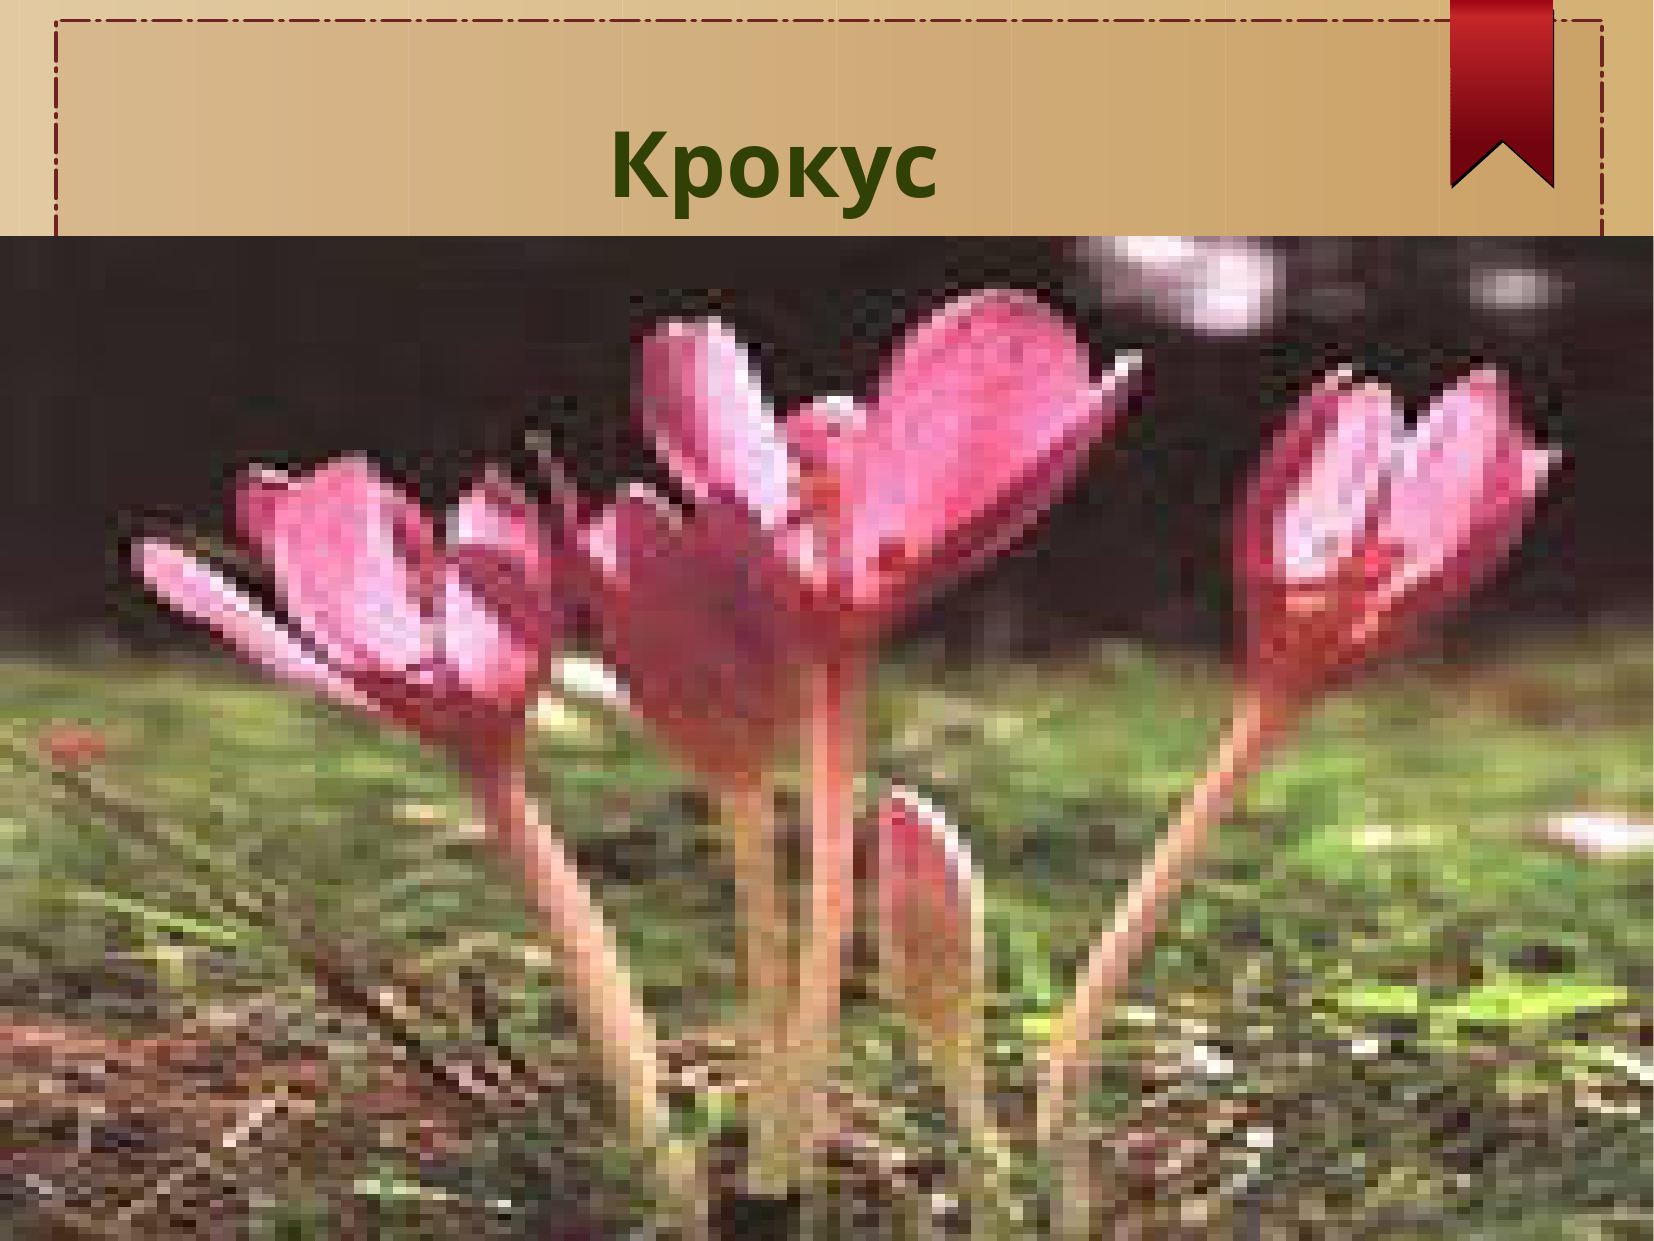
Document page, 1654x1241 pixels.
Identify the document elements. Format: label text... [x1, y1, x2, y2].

picture [0, 236, 1654, 1241]
title Крокус [88, 58, 1459, 236]
